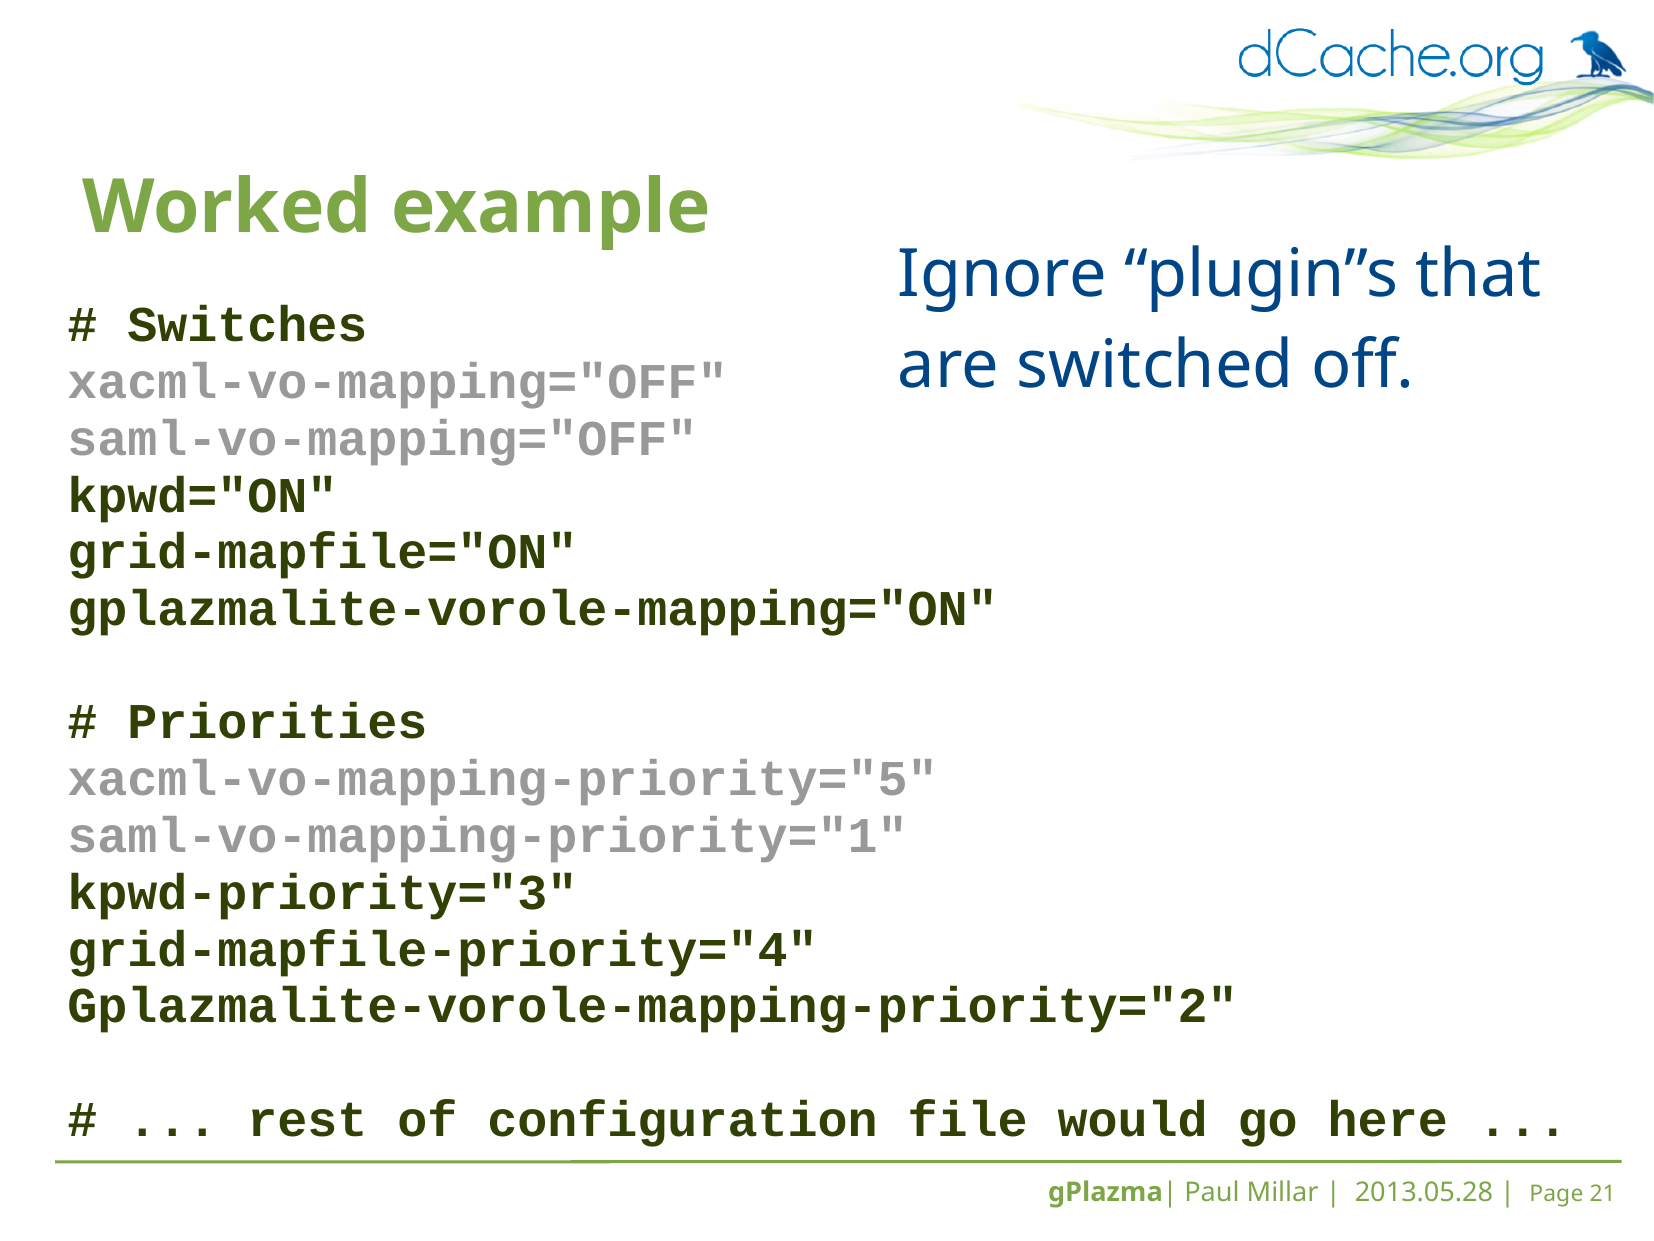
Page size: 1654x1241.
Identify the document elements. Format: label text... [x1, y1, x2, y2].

text_box # Switches xacml-vo-mapping="OFF" saml-vo-mapping="OFF" kpwd="ON" grid-mapfile="ON" gplazmalite-vorole-mapping="ON" # Priorities xacml-vo-mapping-priority="5" saml-vo-mapping-priority="1" kpwd-priority="3" grid-mapfile-priority="4" Gplazmalite-vorole-mapping-priority="2" # ... rest of configuration file would go here ... [52, 292, 1610, 1159]
text_box Ignore “plugin”s that are switched off. [882, 217, 1654, 389]
title Worked example [82, 155, 1605, 252]
picture [956, 16, 1654, 169]
